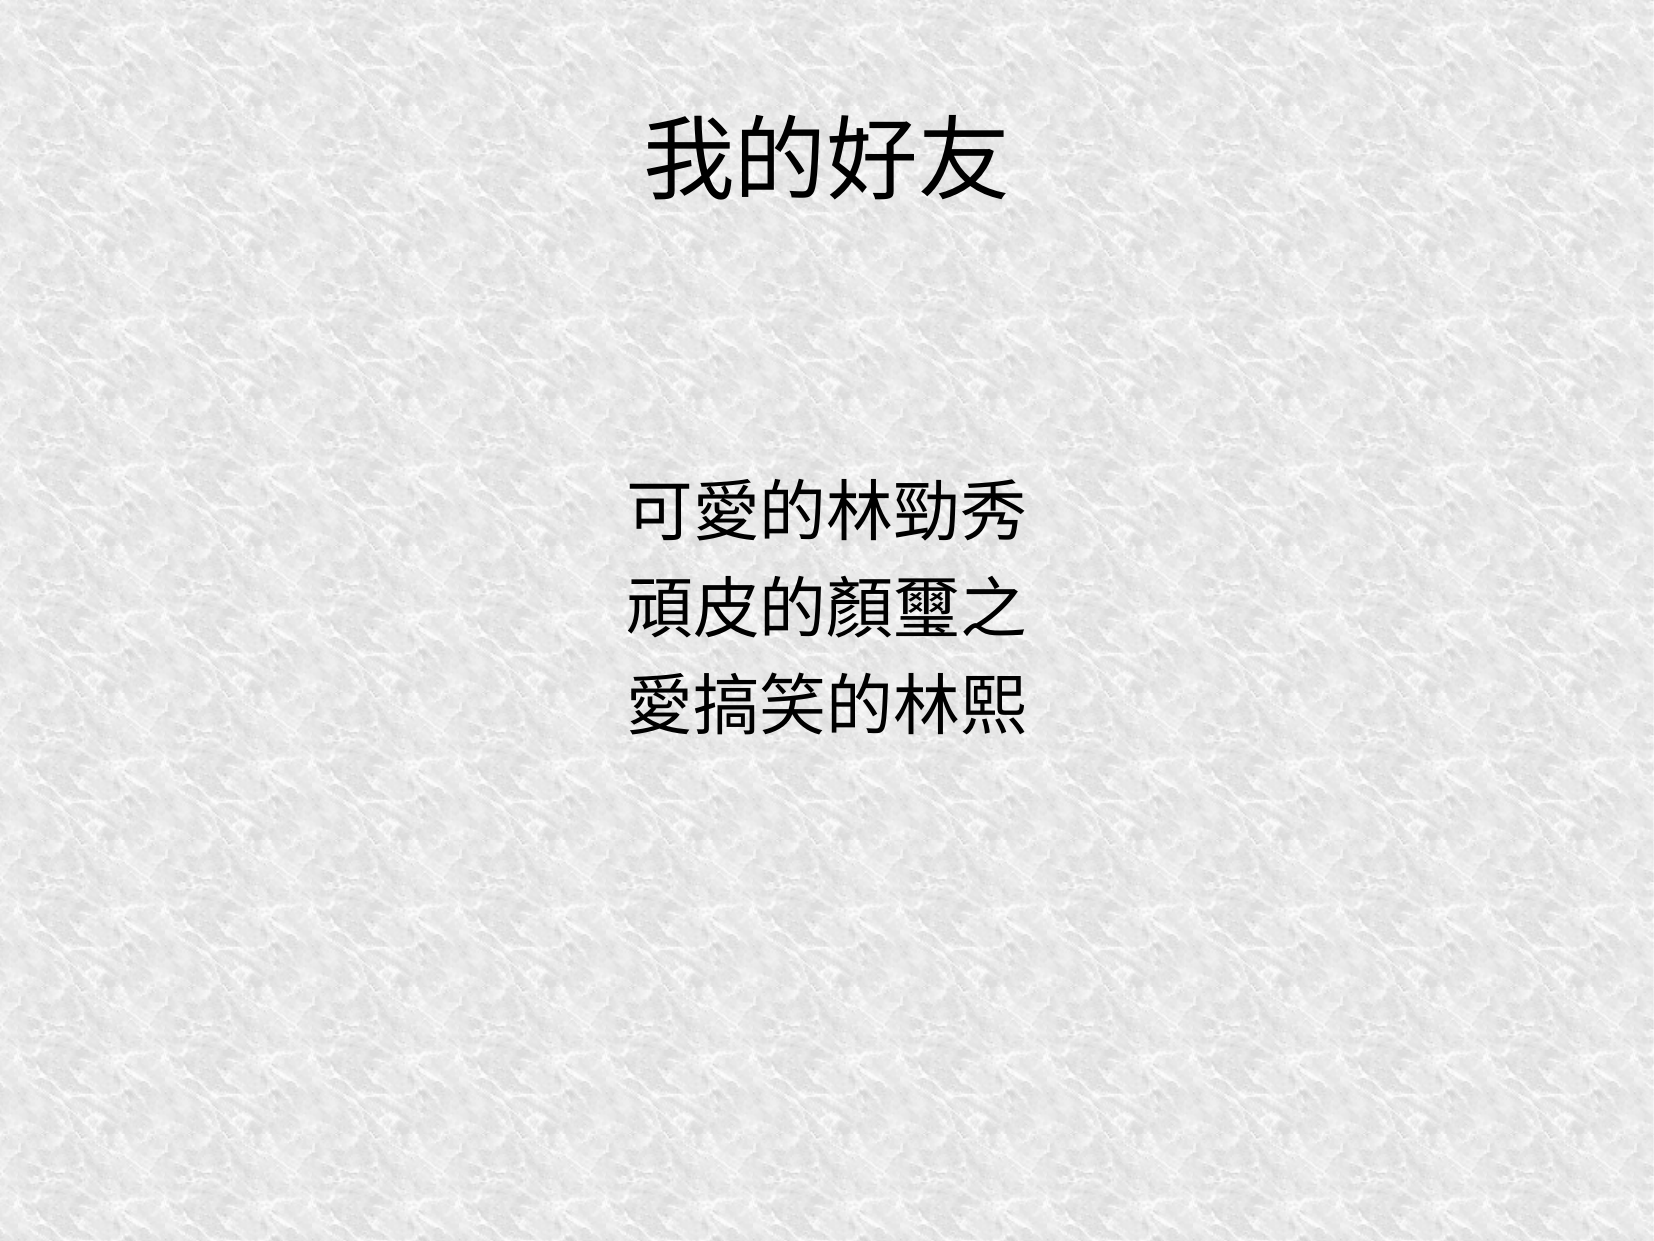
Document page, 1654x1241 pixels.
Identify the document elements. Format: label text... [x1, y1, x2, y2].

subtitle 可愛的林勁秀 頑皮的顏璽之 愛搞笑的林熙 [82, 290, 1571, 1010]
picture [0, 0, 1654, 1241]
title 我的好友 [82, 49, 1571, 257]
